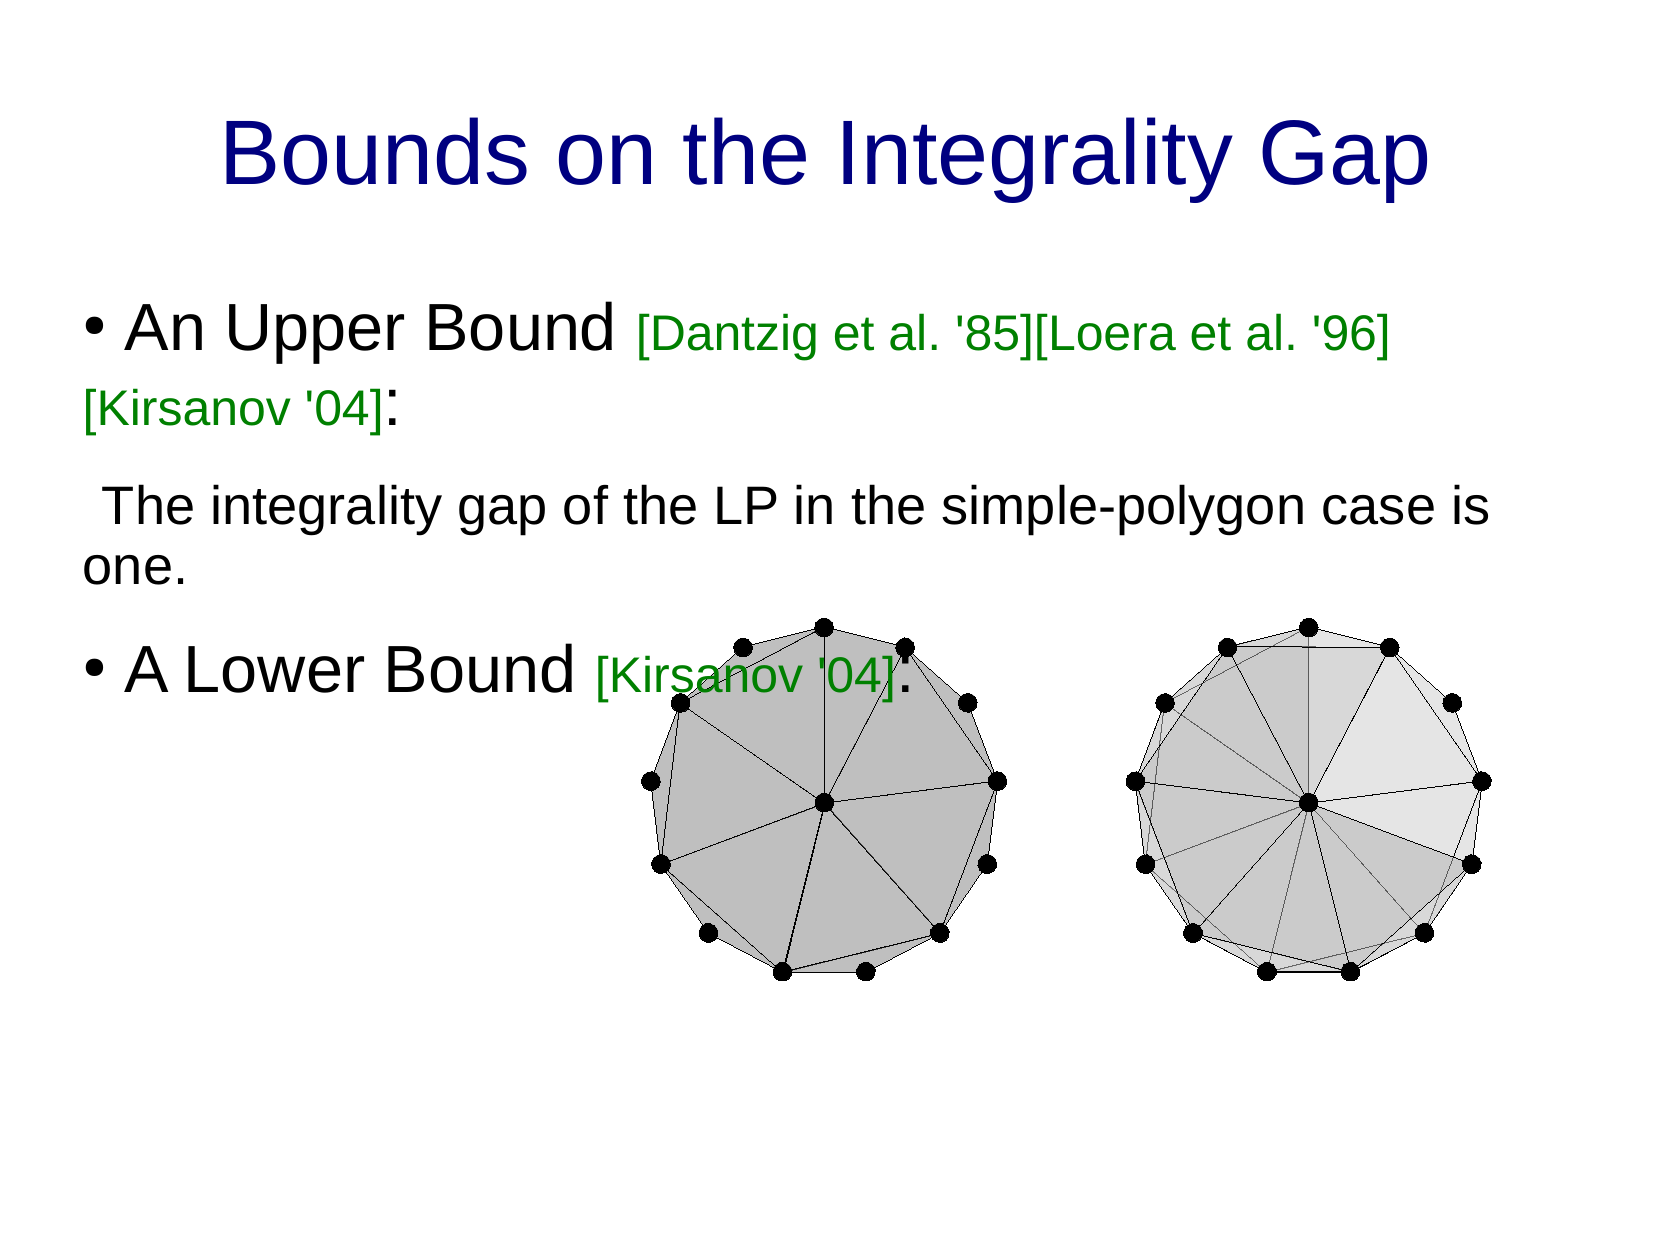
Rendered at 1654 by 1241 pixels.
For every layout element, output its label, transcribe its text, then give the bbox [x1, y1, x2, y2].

title Bounds on the Integrality Gap [82, 49, 1571, 257]
list An Upper Bound [Dantzig et al. '85][Loera et al. '96][Kirsanov '04]: The integrality gap of the LP in the simple-polygon case is one. A Lower Bound [Kirsanov '04]: [82, 290, 1571, 1109]
